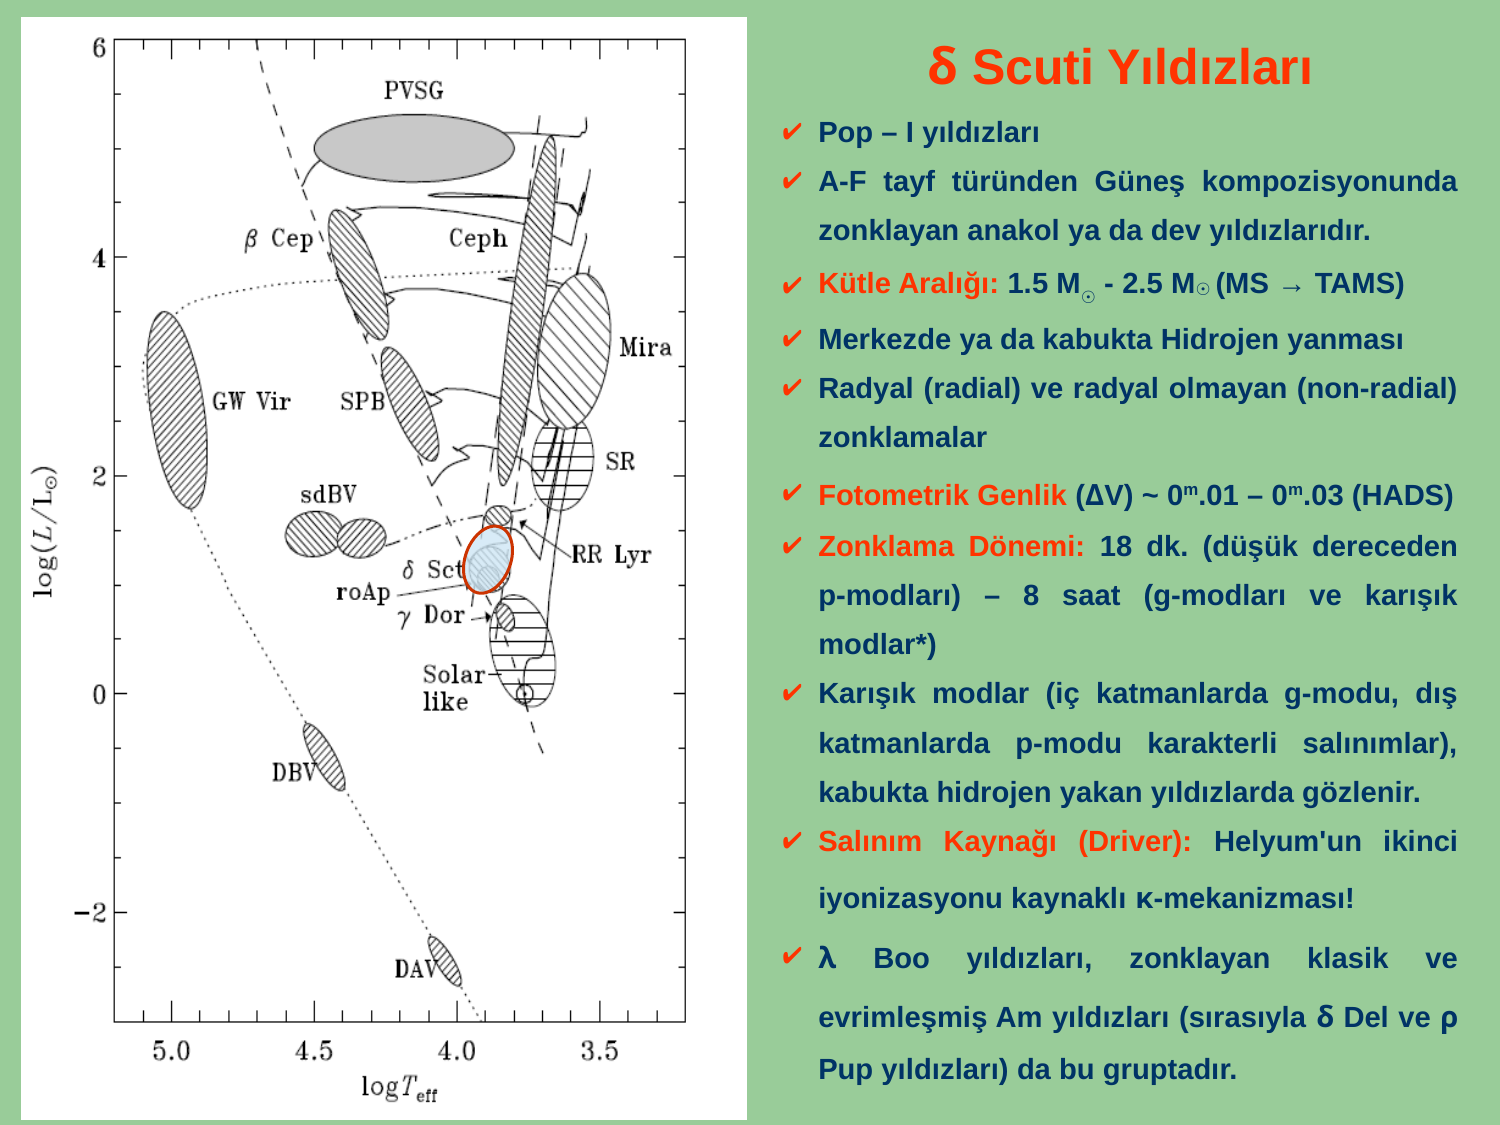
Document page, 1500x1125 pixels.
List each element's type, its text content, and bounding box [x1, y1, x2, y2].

picture [21, 17, 747, 1120]
text_box δ Scuti Yıldızları Pop – I yıldızları A-F tayf türünden Güneş kompozisyonunda zonklayan anakol ya da dev yıldızlarıdır. Kütle Aralığı: 1.5 M☉ - 2.5 M☉ (MS → TAMS) Merkezde ya da kabukta Hidrojen yanması Radyal (radial) ve radyal olmayan (non-radial) zonklamalar Fotometrik Genlik (ΔV) ~ 0m.01 – 0m.03 (HADS) Zonklama Dönemi: 18 dk. (düşük dereceden p-modları) – 8 saat (g-modları ve karışık modlar*) Karışık modlar (iç katmanlarda g-modu, dış katmanlarda p-modu karakterli salınımlar), kabukta hidrojen yakan yıldızlarda gözlenir. Salınım Kaynağı (Driver): Helyum'un ikinci iyonizasyonu kaynaklı κ-mekanizması! λ Boo yıldızları, zonklayan klasik ve evrimleşmiş Am yıldızları (sırasıyla δ Del ve ρ Pup yıldızları) da bu gruptadır. [768, 24, 1474, 1105]
text_box [463, 526, 513, 594]
